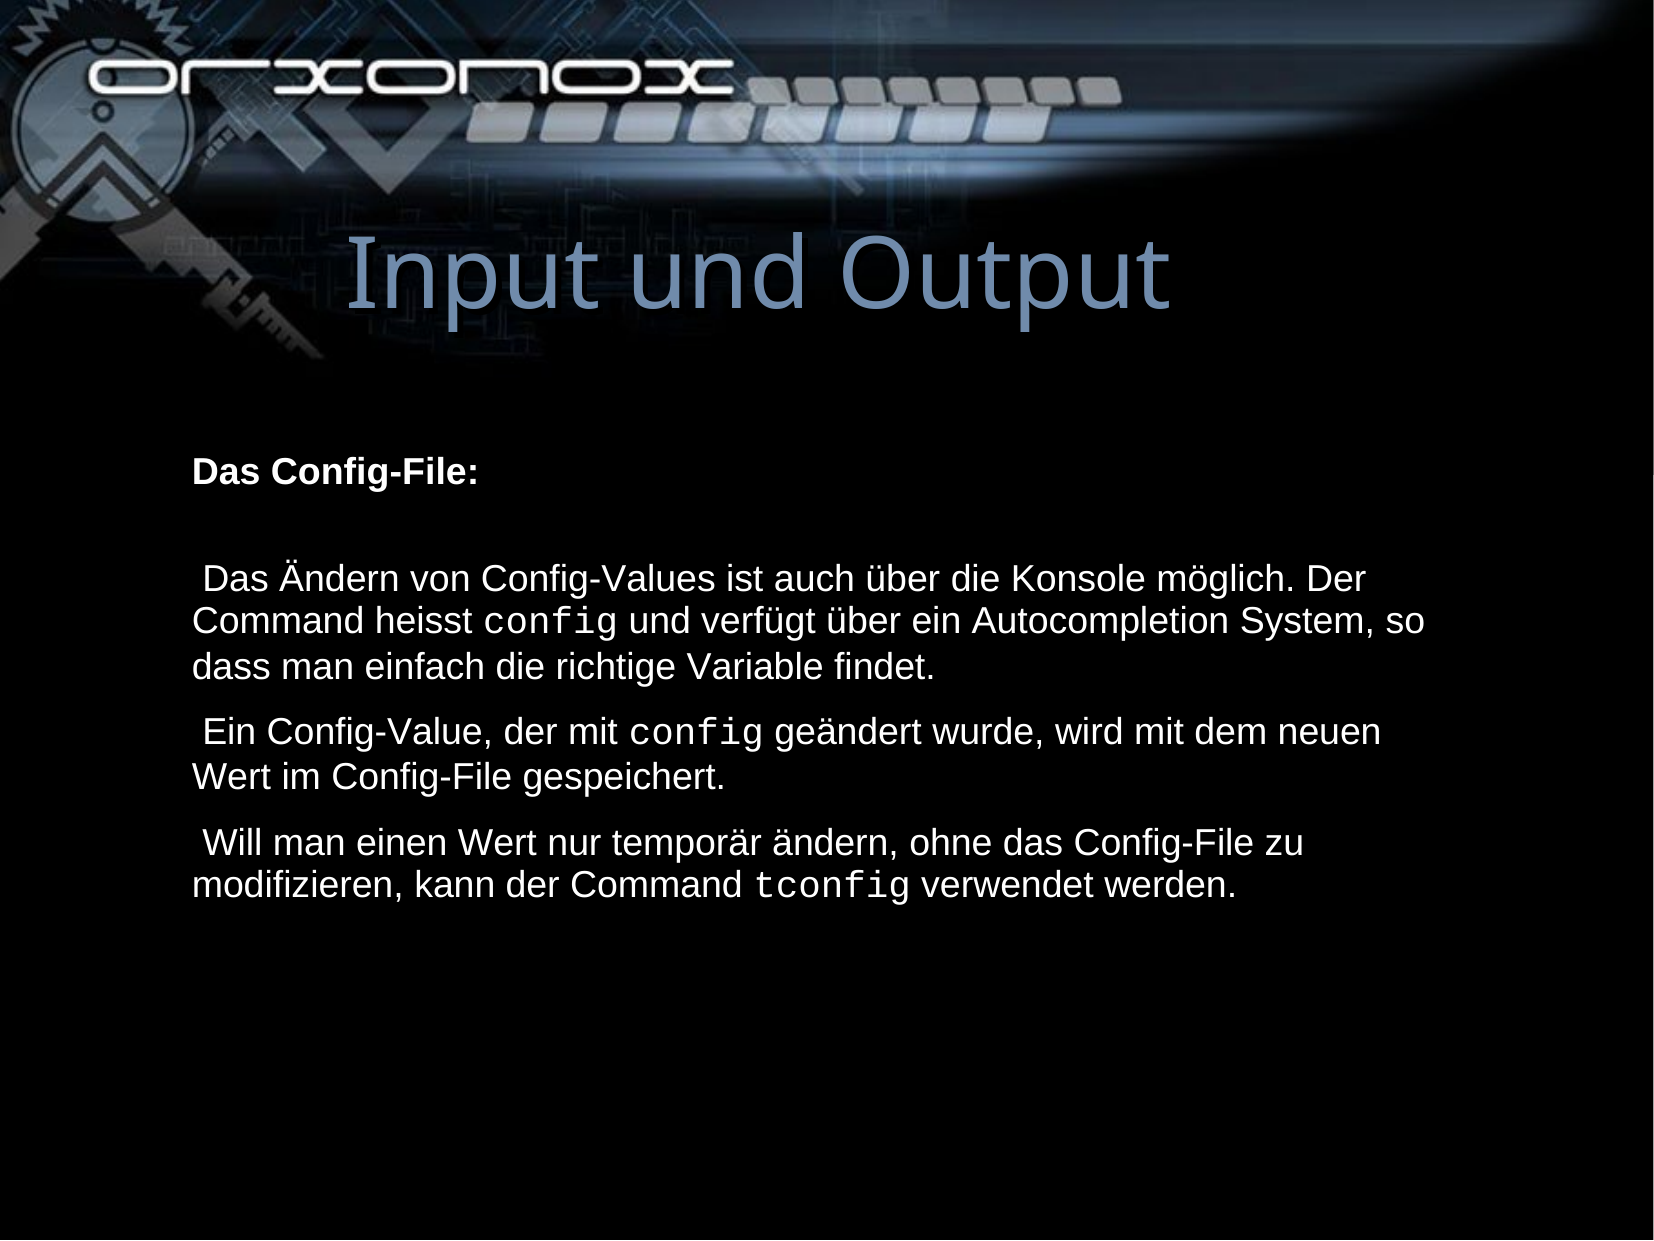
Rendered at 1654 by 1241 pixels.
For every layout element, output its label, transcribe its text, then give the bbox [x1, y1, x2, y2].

picture [0, 0, 1654, 475]
text_box Input und Output [330, 194, 1306, 344]
text_box Das Config-File: Das Ändern von Config-Values ist auch über die Konsole möglich. Der Command heisst config und verfügt über ein Autocompletion System, so dass man einfach die richtige Variable findet. Ein Config-Value, der mit config geändert wurde, wird mit dem neuen Wert im Config-File gespeichert. Will man einen Wert nur temporär ändern, ohne das Config-File zu modifizieren, kann der Command tconfig verwendet werden. [177, 442, 1477, 915]
